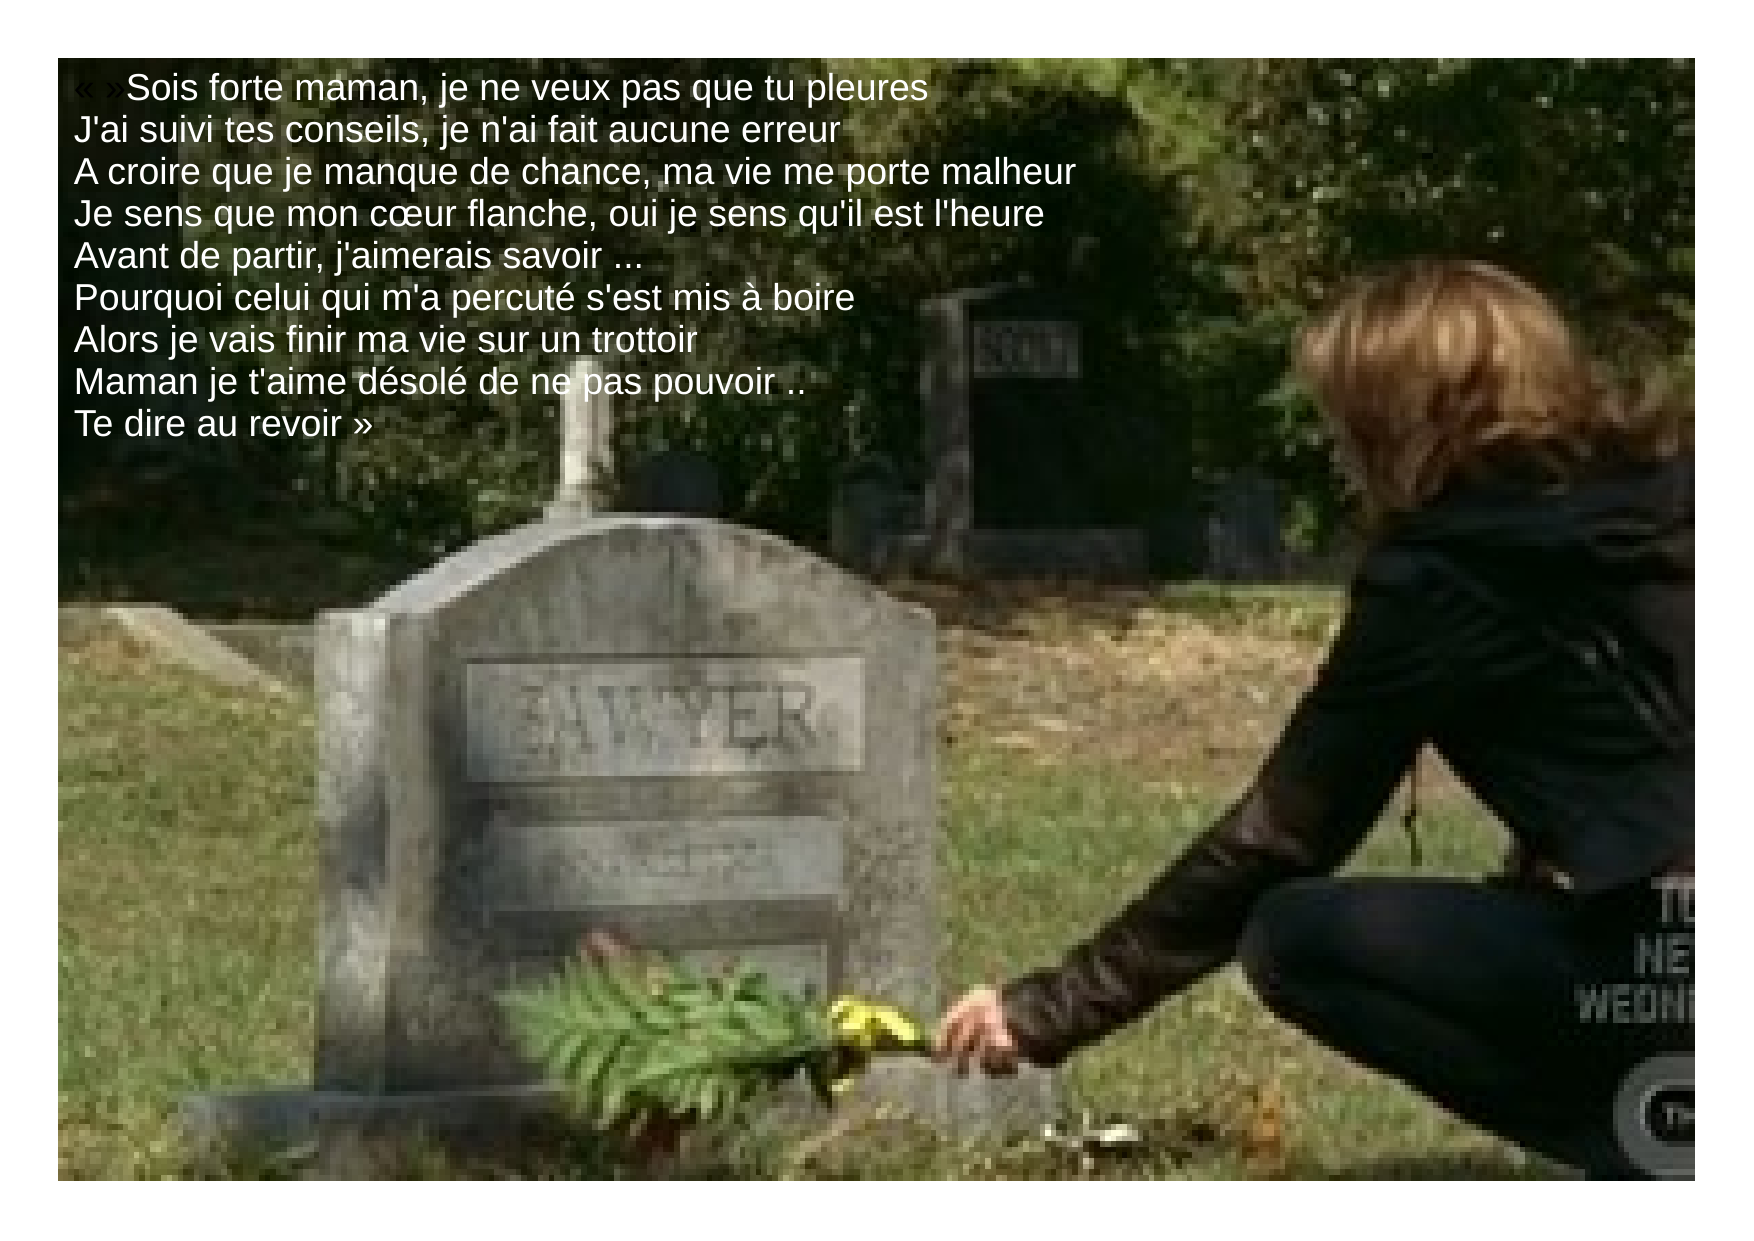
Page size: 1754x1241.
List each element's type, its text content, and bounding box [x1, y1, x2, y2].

picture [58, 58, 1695, 1181]
text_box « »Sois forte maman, je ne veux pas que tu pleures J'ai suivi tes conseils, je n'ai fait aucune erreur A croire que je manque de chance, ma vie me porte malheur Je sens que mon cœur flanche, oui je sens qu'il est l'heure Avant de partir, j'aimerais savoir ... Pourquoi celui qui m'a percuté s'est mis à boire Alors je vais finir ma vie sur un trottoir Maman je t'aime désolé de ne pas pouvoir .. Te dire au revoir » [59, 59, 1092, 453]
